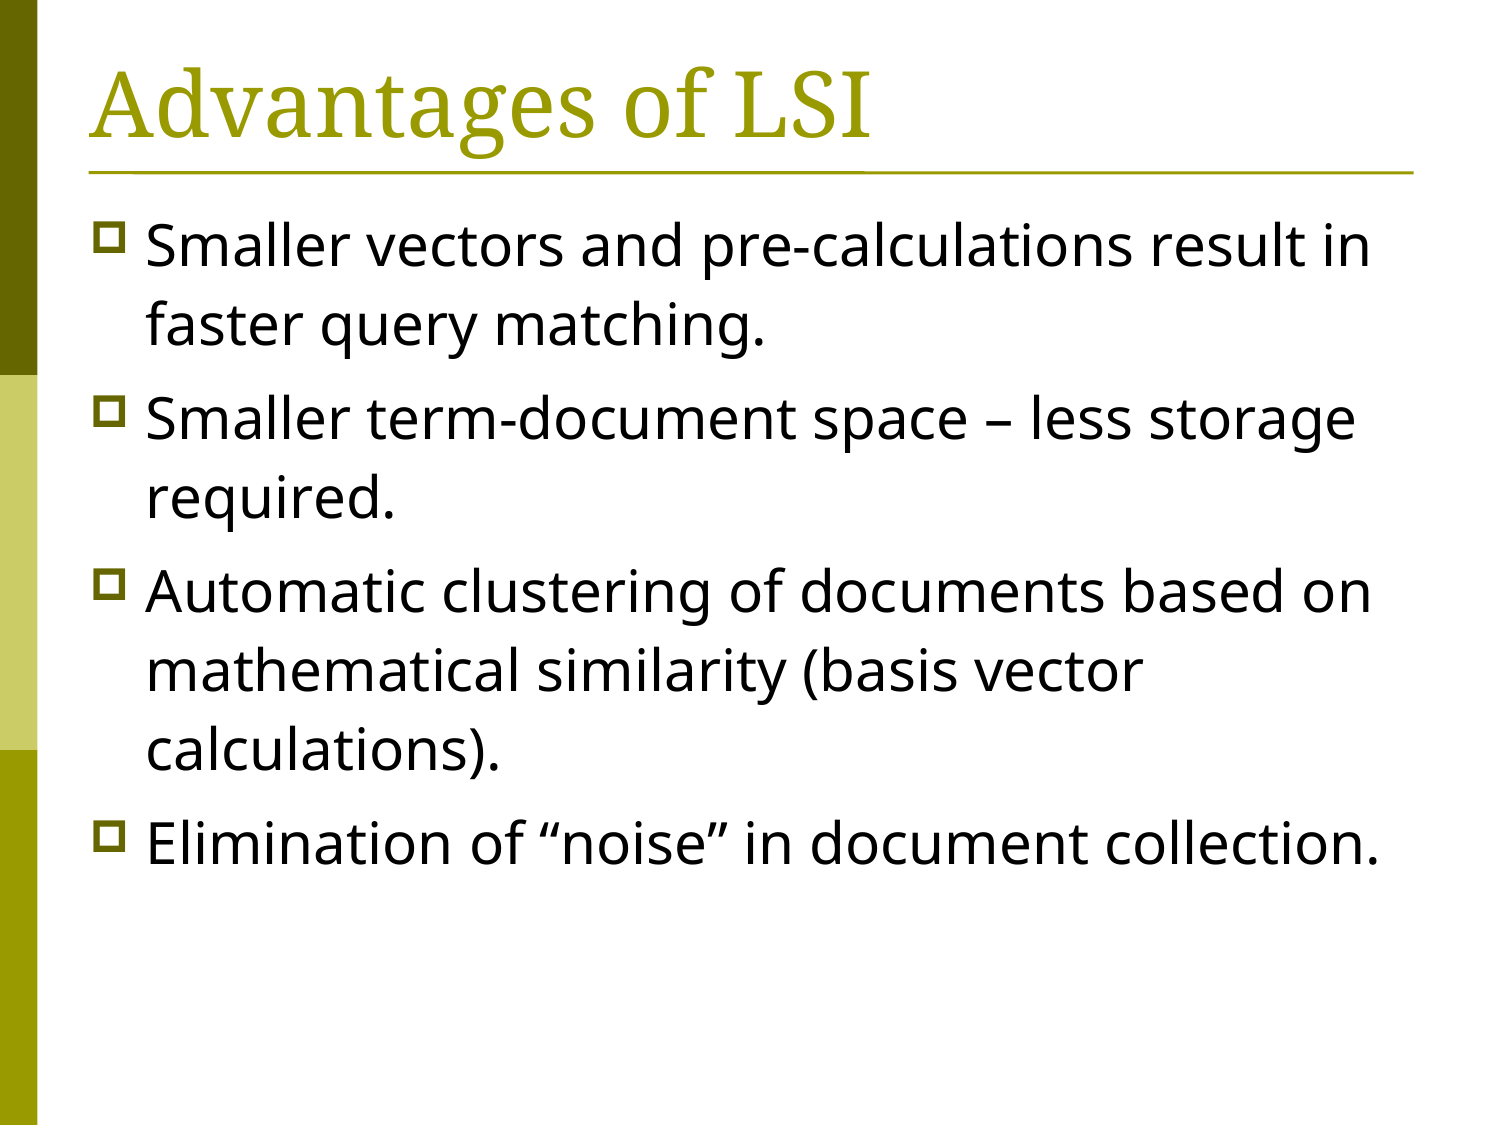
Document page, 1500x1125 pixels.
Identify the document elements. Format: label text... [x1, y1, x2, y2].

list Smaller vectors and pre-calculations result in faster query matching. Smaller term-document space – less storage required. Automatic clustering of documents based on mathematical similarity (basis vector calculations). Elimination of “noise” in document collection. [75, 196, 1426, 1006]
title Advantages of LSI [75, 45, 1426, 173]
